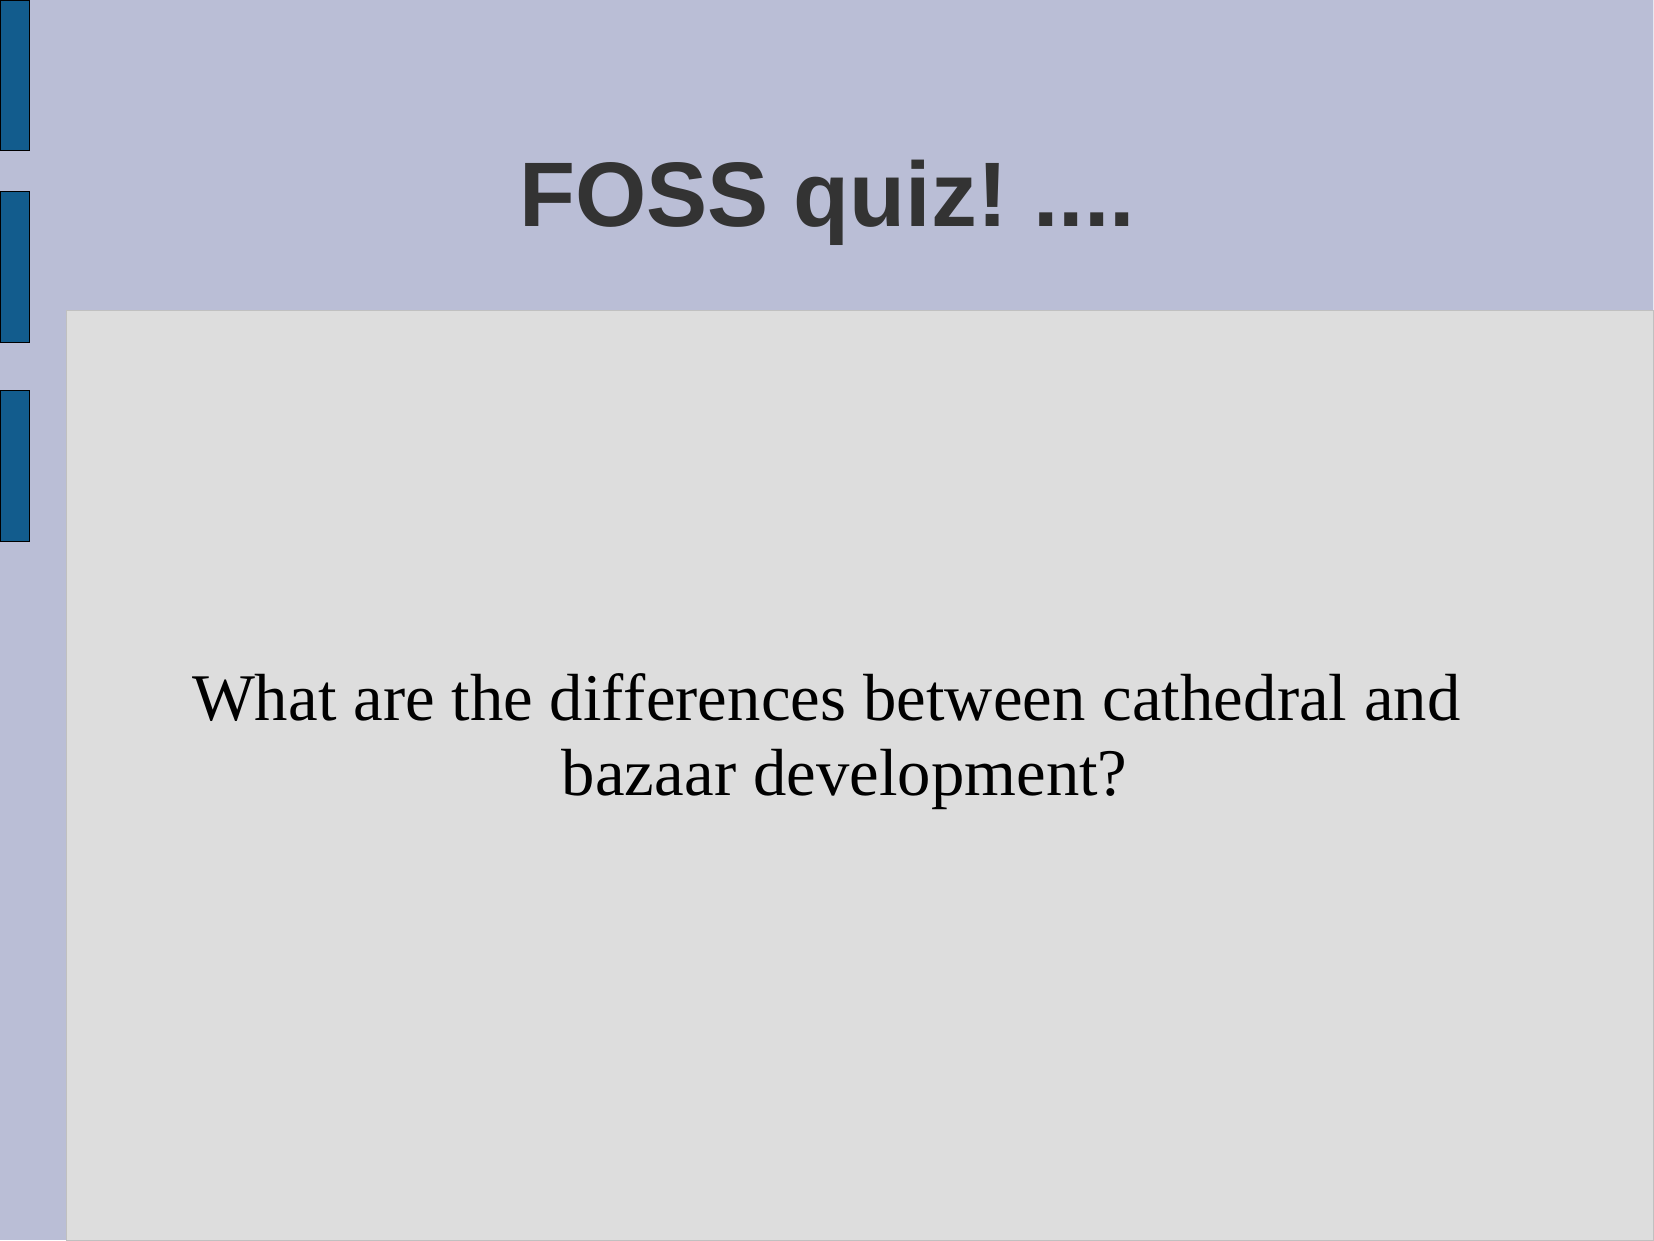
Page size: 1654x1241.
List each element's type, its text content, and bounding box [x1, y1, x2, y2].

title FOSS quiz! .... [121, 98, 1534, 291]
subtitle What are the differences between cathedral and bazaar development? [121, 352, 1534, 1119]
